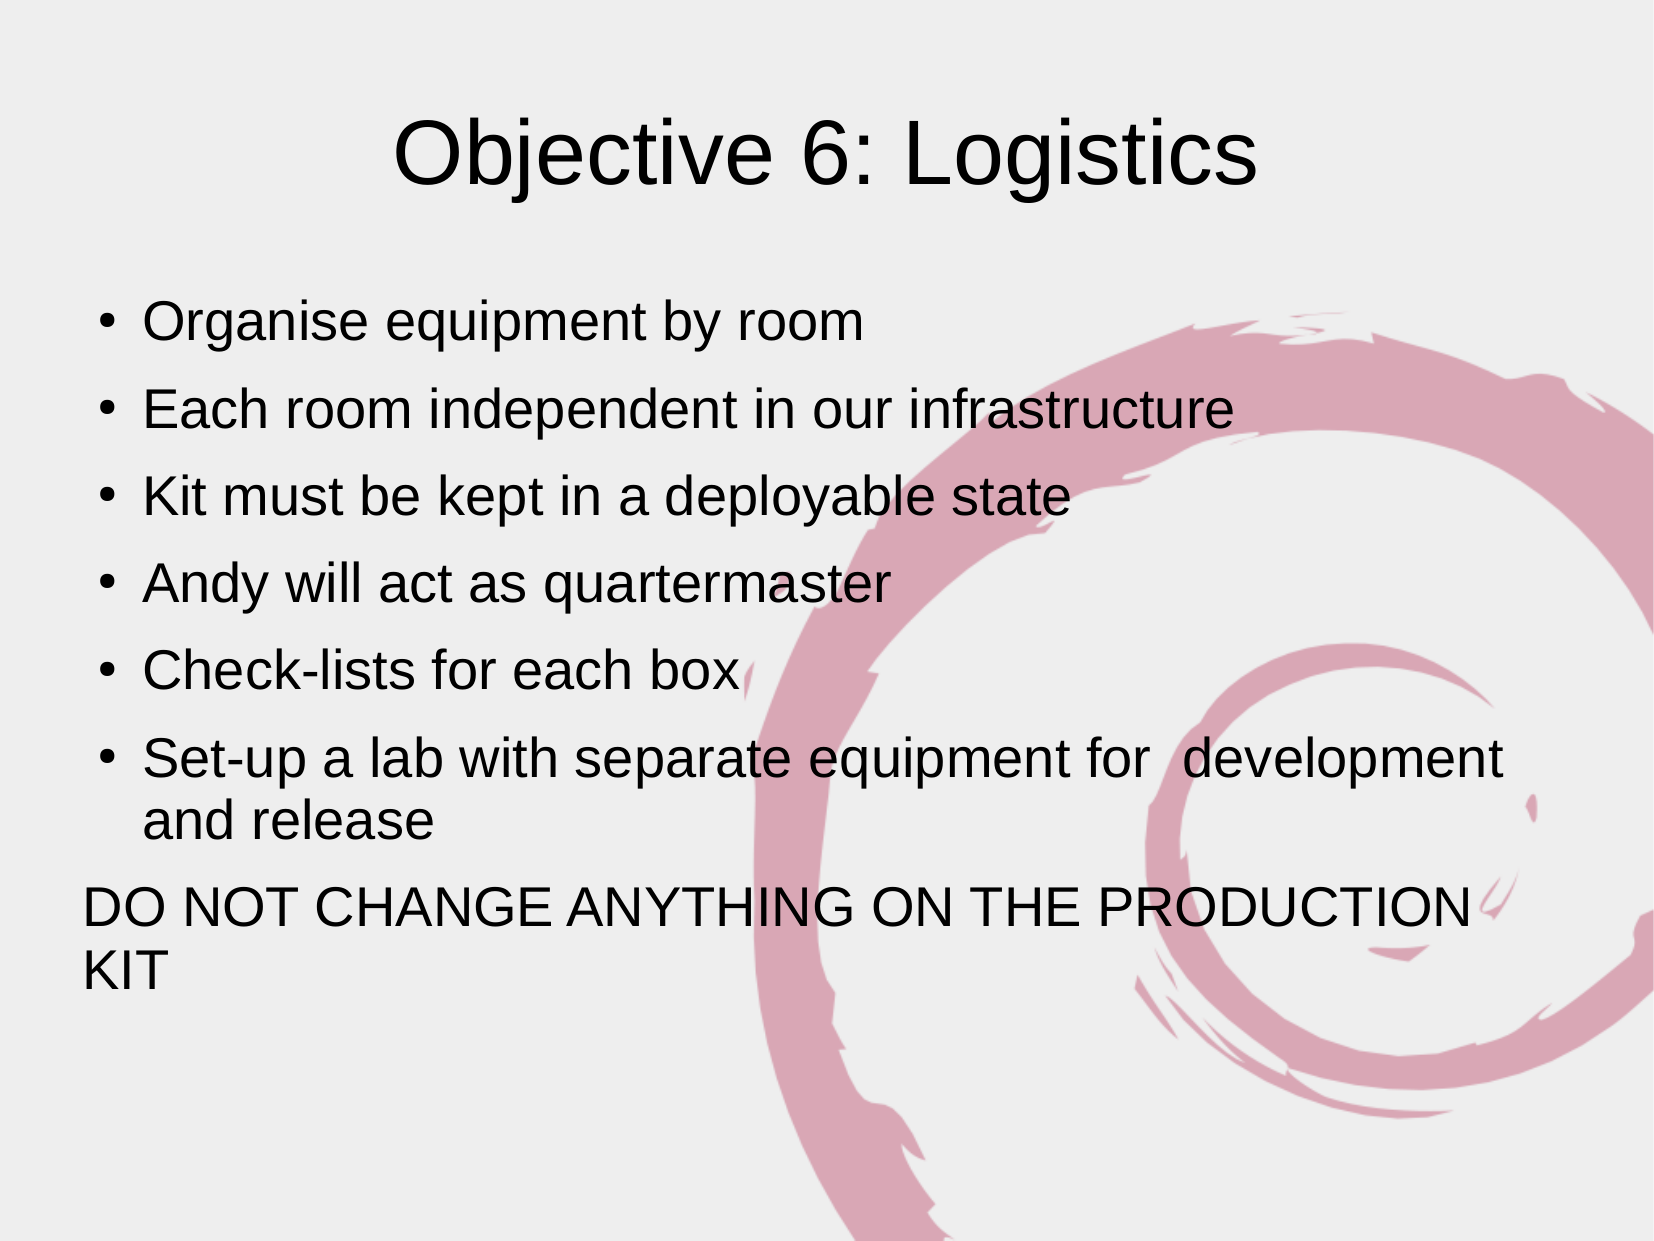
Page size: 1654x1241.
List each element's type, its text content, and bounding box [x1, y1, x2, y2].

list Organise equipment by room Each room independent in our infrastructure Kit must be kept in a deployable state Andy will act as quartermaster Check-lists for each box Set-up a lab with separate equipment for development and release DO NOT CHANGE ANYTHING ON THE PRODUCTION KIT [82, 290, 1571, 1010]
picture [0, 0, 1654, 1241]
title Objective 6: Logistics [82, 49, 1571, 257]
